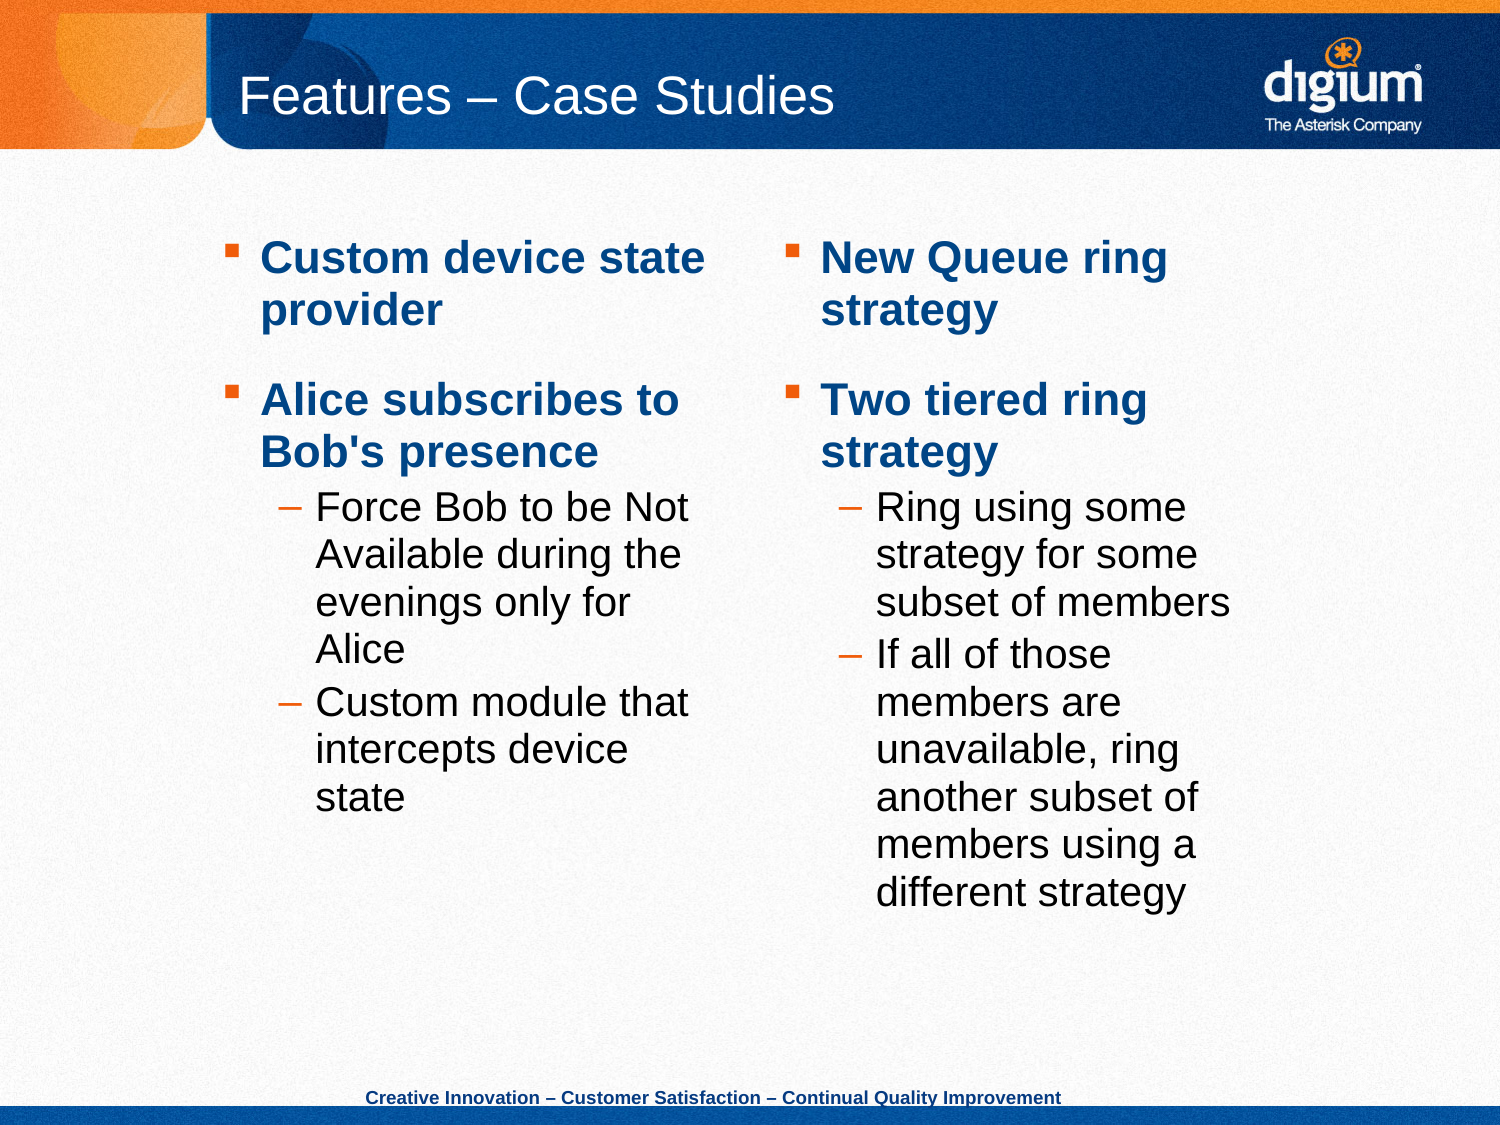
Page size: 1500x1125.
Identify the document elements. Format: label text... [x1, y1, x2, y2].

list Custom device state provider Alice subscribes to Bob's presence Force Bob to be Not Available during the evenings only for Alice Custom module that intercepts device state [206, 224, 741, 967]
picture [0, 0, 1500, 1125]
title Features – Case Studies [238, 27, 1243, 127]
list New Queue ring strategy Two tiered ring strategy Ring using some strategy for some subset of members If all of those members are unavailable, ring another subset of members using a different strategy [767, 224, 1301, 967]
